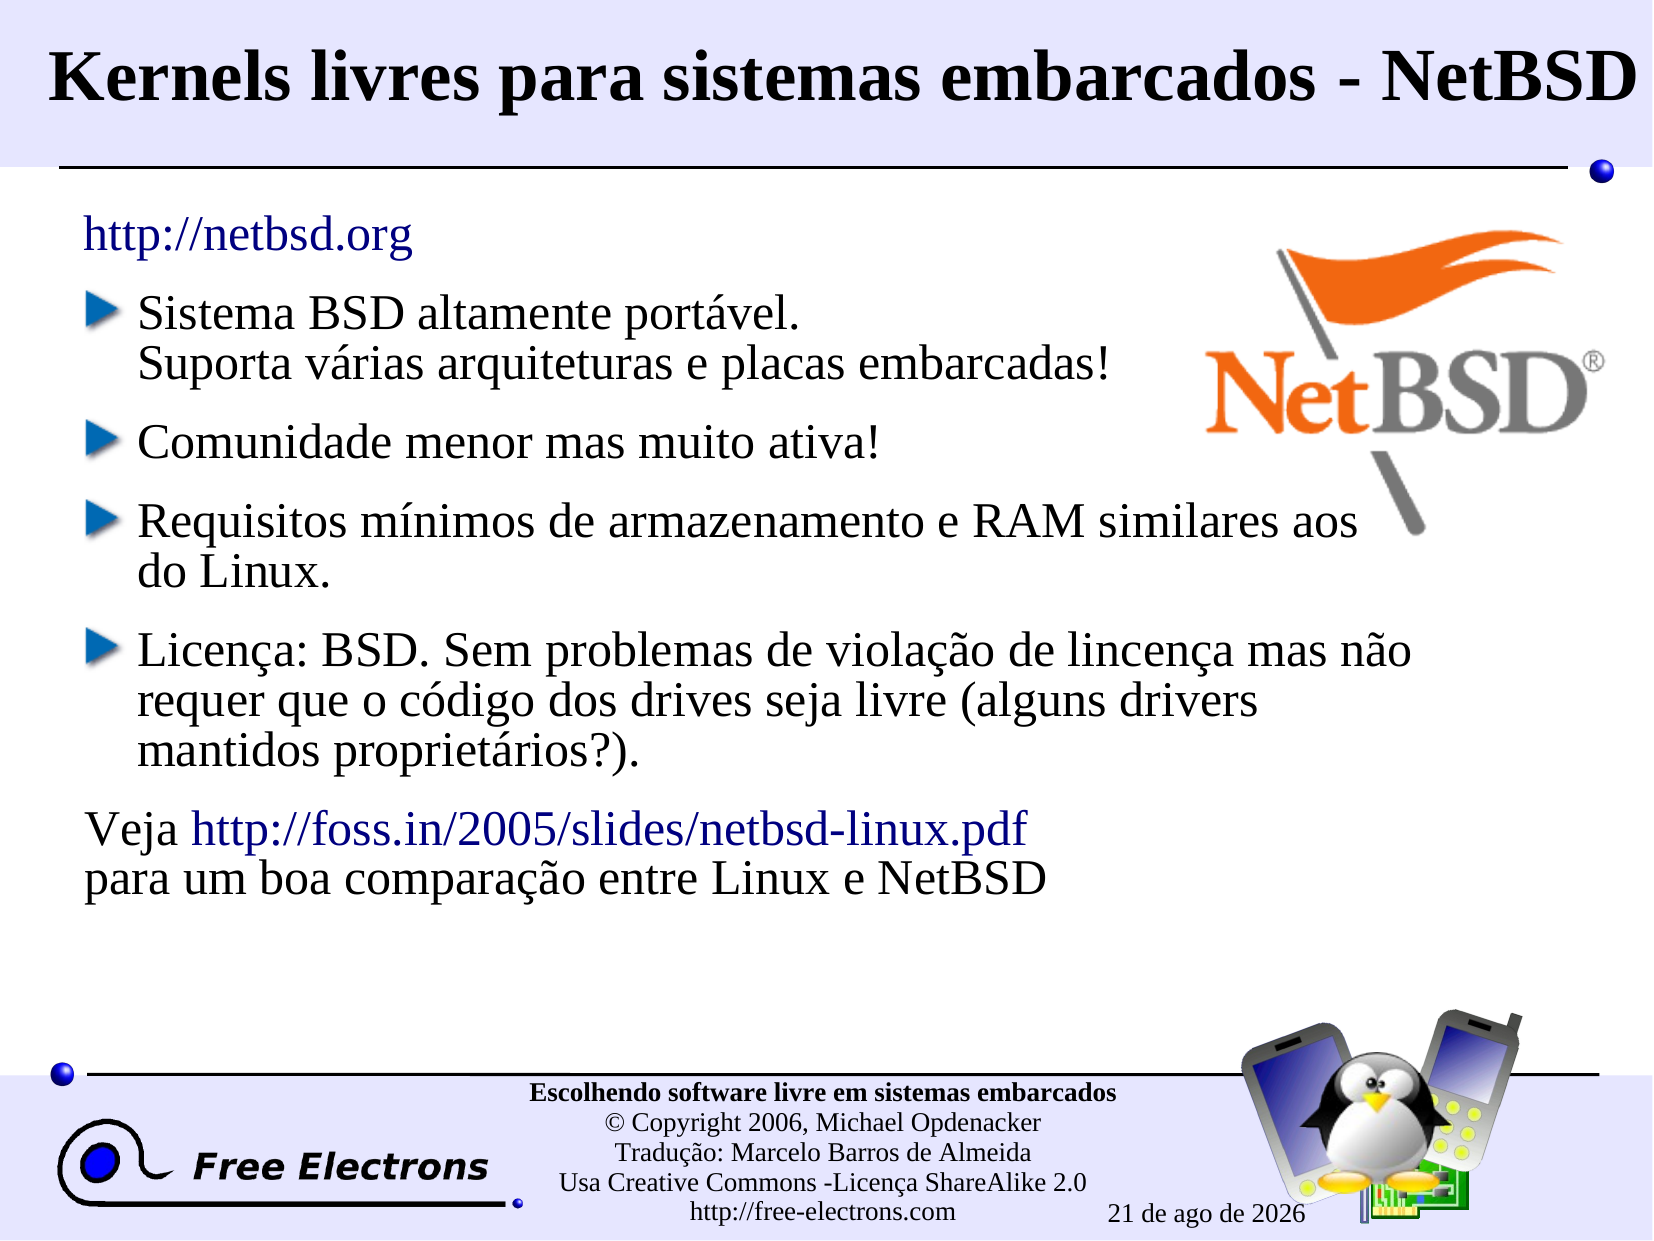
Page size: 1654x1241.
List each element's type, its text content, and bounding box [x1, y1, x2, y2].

list http://netbsd.org Sistema BSD altamente portável. Suporta várias arquiteturas e placas embarcadas! Comunidade menor mas muito ativa! Requisitos mínimos de armazenamento e RAM similares aos do Linux. Licença: BSD. Sem problemas de violação de lincença mas não requer que o código dos drives seja livre (alguns drivers mantidos proprietários?). Veja http://foss.in/2005/slides/netbsd-linux.pdf para um boa comparação entre Linux e NetBSD [66, 210, 1421, 1061]
title Kernels livres para sistemas embarcados - NetBSD [0, 25, 1653, 124]
picture [50, 1108, 527, 1216]
picture [1229, 983, 1537, 1241]
picture [1197, 174, 1615, 591]
